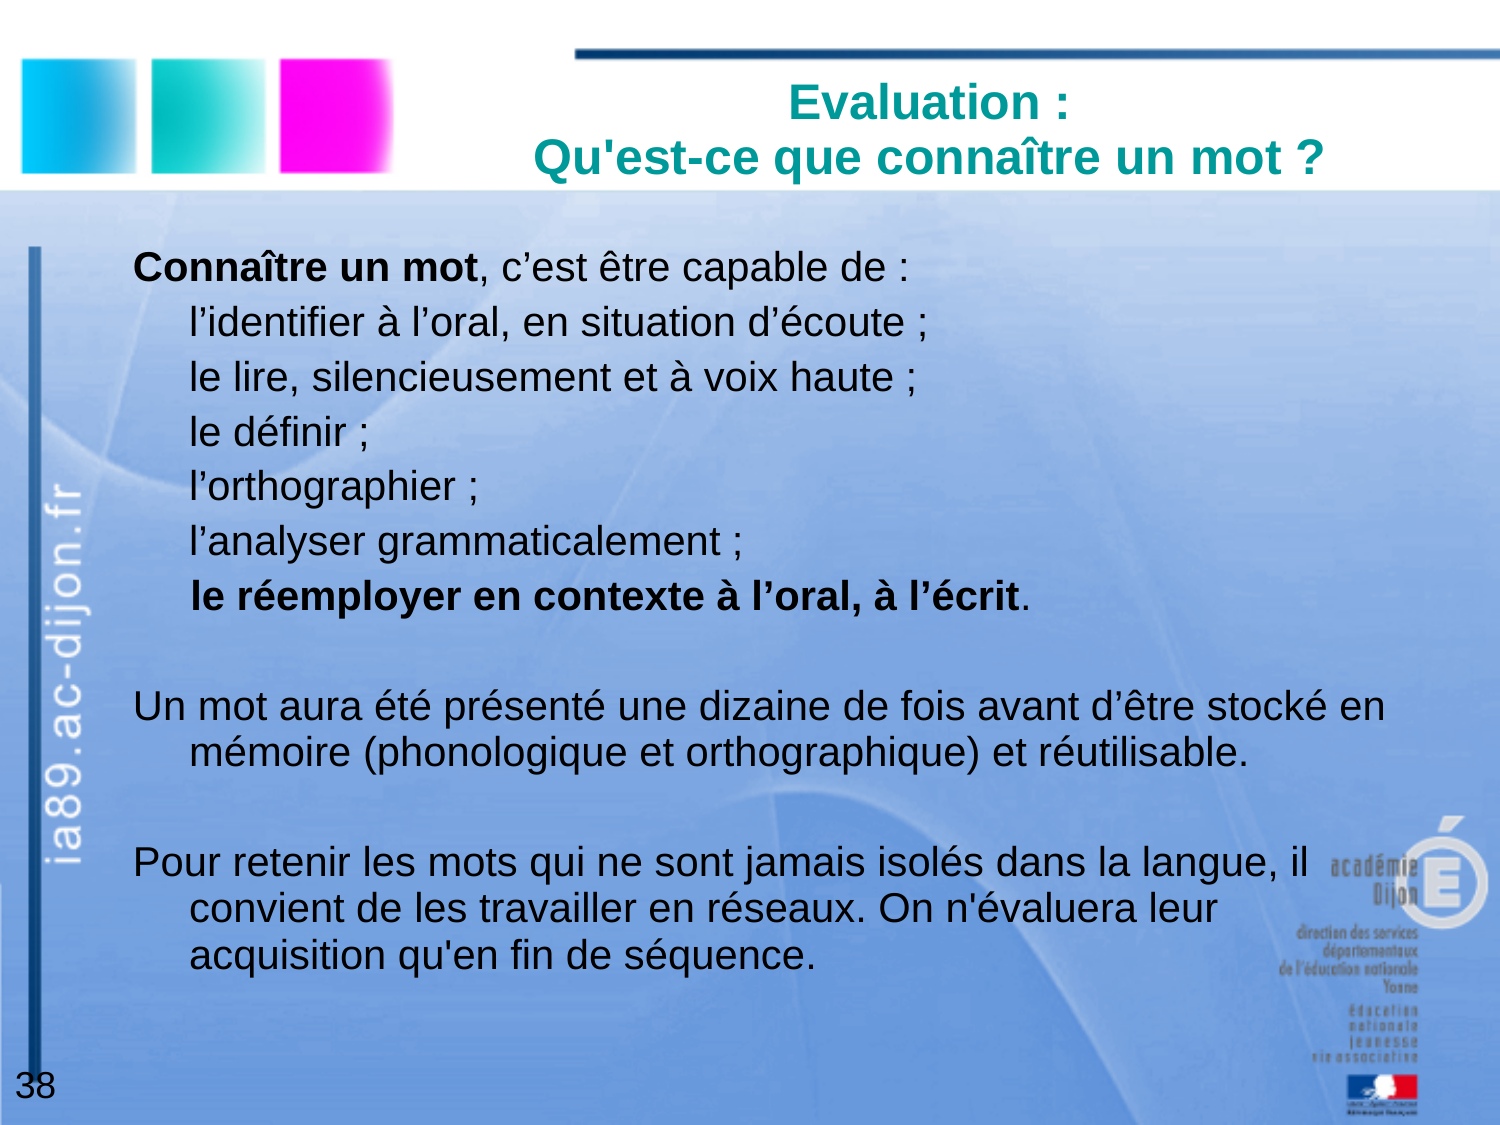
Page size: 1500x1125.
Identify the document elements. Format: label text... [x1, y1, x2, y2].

title Evaluation : Qu'est-ce que connaître un mot ? [413, 59, 1447, 201]
picture [0, 0, 1500, 1125]
text_box <numéro> [0, 1054, 657, 1125]
list Connaître un mot, c’est être capable de : l’identifier à l’oral, en situation d’écoute ; le lire, silencieusement et à voix haute ; le définir ; l’orthographier ; l’analyser grammaticalement ; le réemployer en contexte à l’oral, à l’écrit. Un mot aura été présenté une dizaine de fois avant d’être stocké en mémoire (phonologique et orthographique) et réutilisable. Pour retenir les mots qui ne sont jamais isolés dans la langue, il convient de les travailler en réseaux. On n'évaluera leur acquisition qu'en fin de séquence. [118, 236, 1421, 992]
